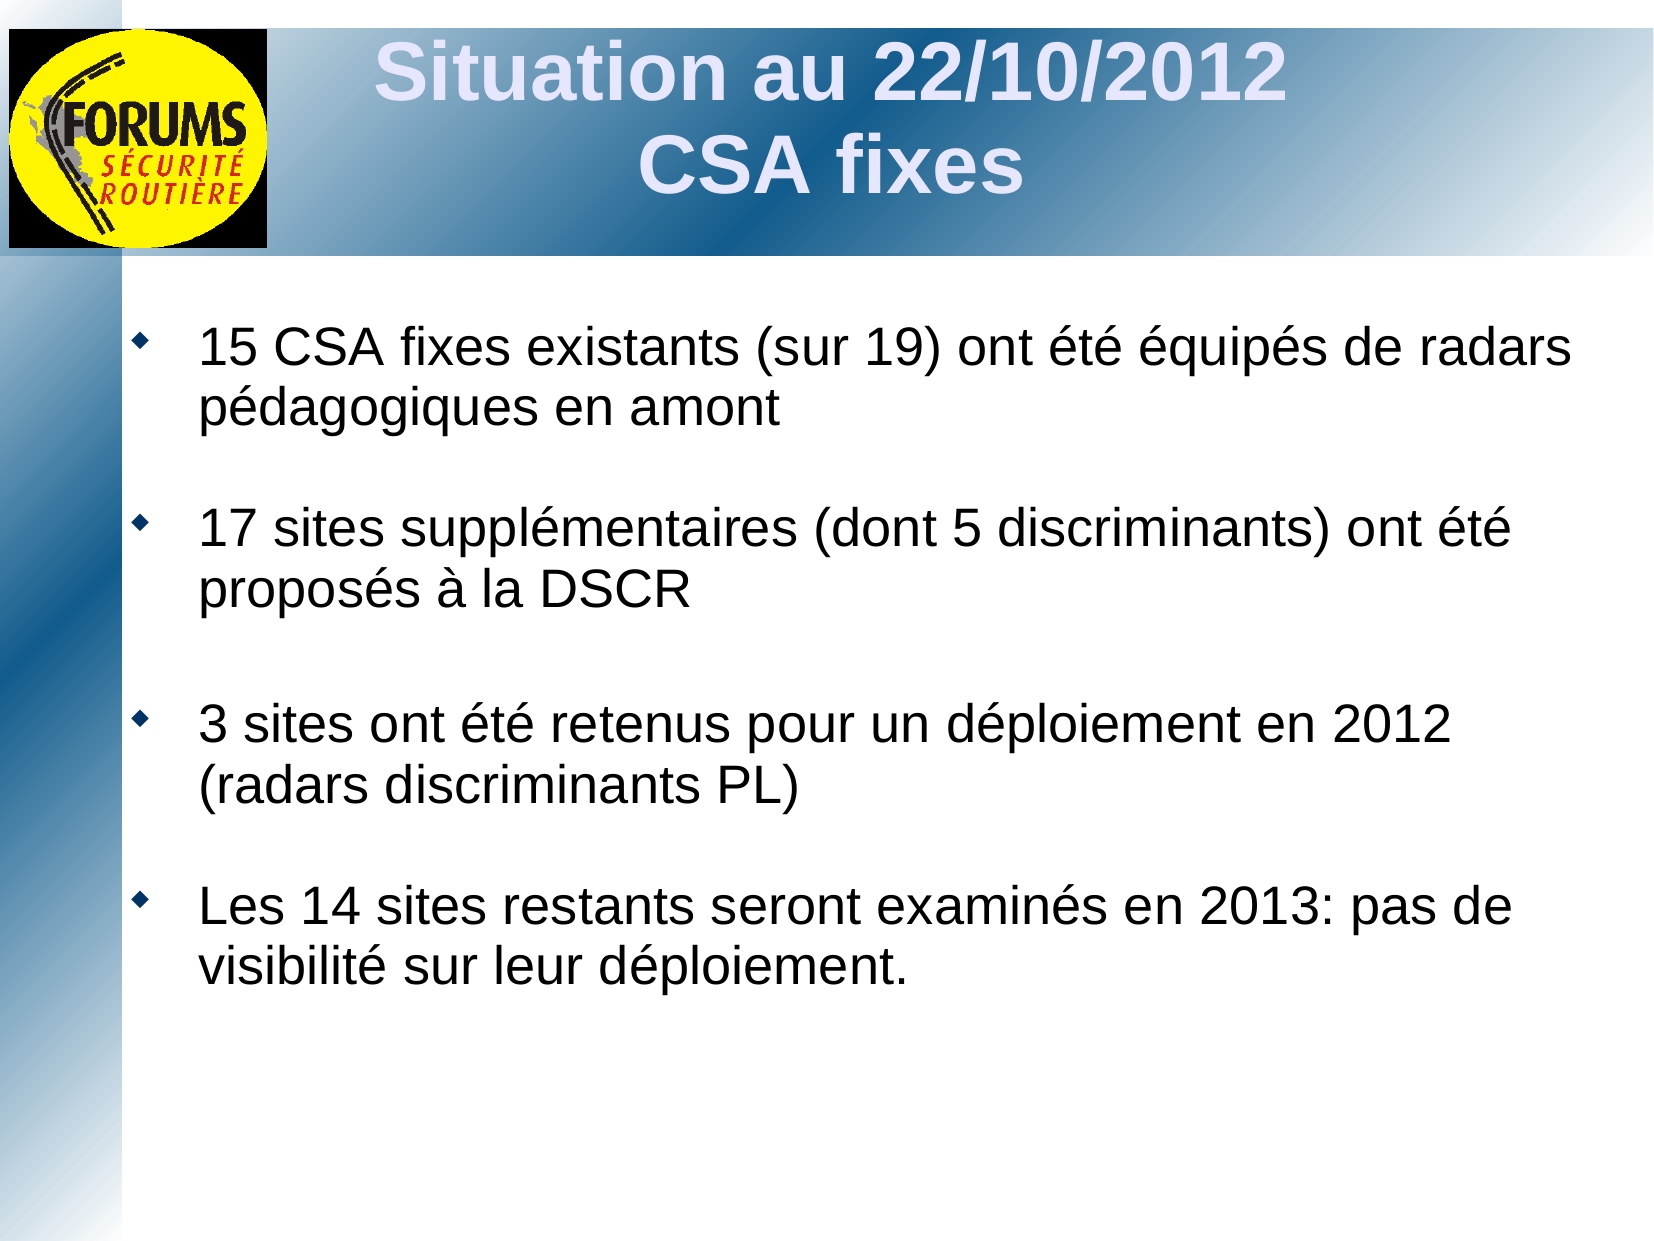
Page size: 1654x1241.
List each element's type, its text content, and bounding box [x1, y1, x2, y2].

title Situation au 22/10/2012 CSA fixes [125, 25, 1538, 212]
list 15 CSA fixes existants (sur 19) ont été équipés de radars pédagogiques en amont 17 sites supplémentaires (dont 5 discriminants) ont été proposés à la DSCR 3 sites ont été retenus pour un déploiement en 2012 (radars discriminants PL) Les 14 sites restants seront examinés en 2013: pas de visibilité sur leur déploiement. [127, 316, 1603, 1159]
picture [9, 29, 267, 249]
